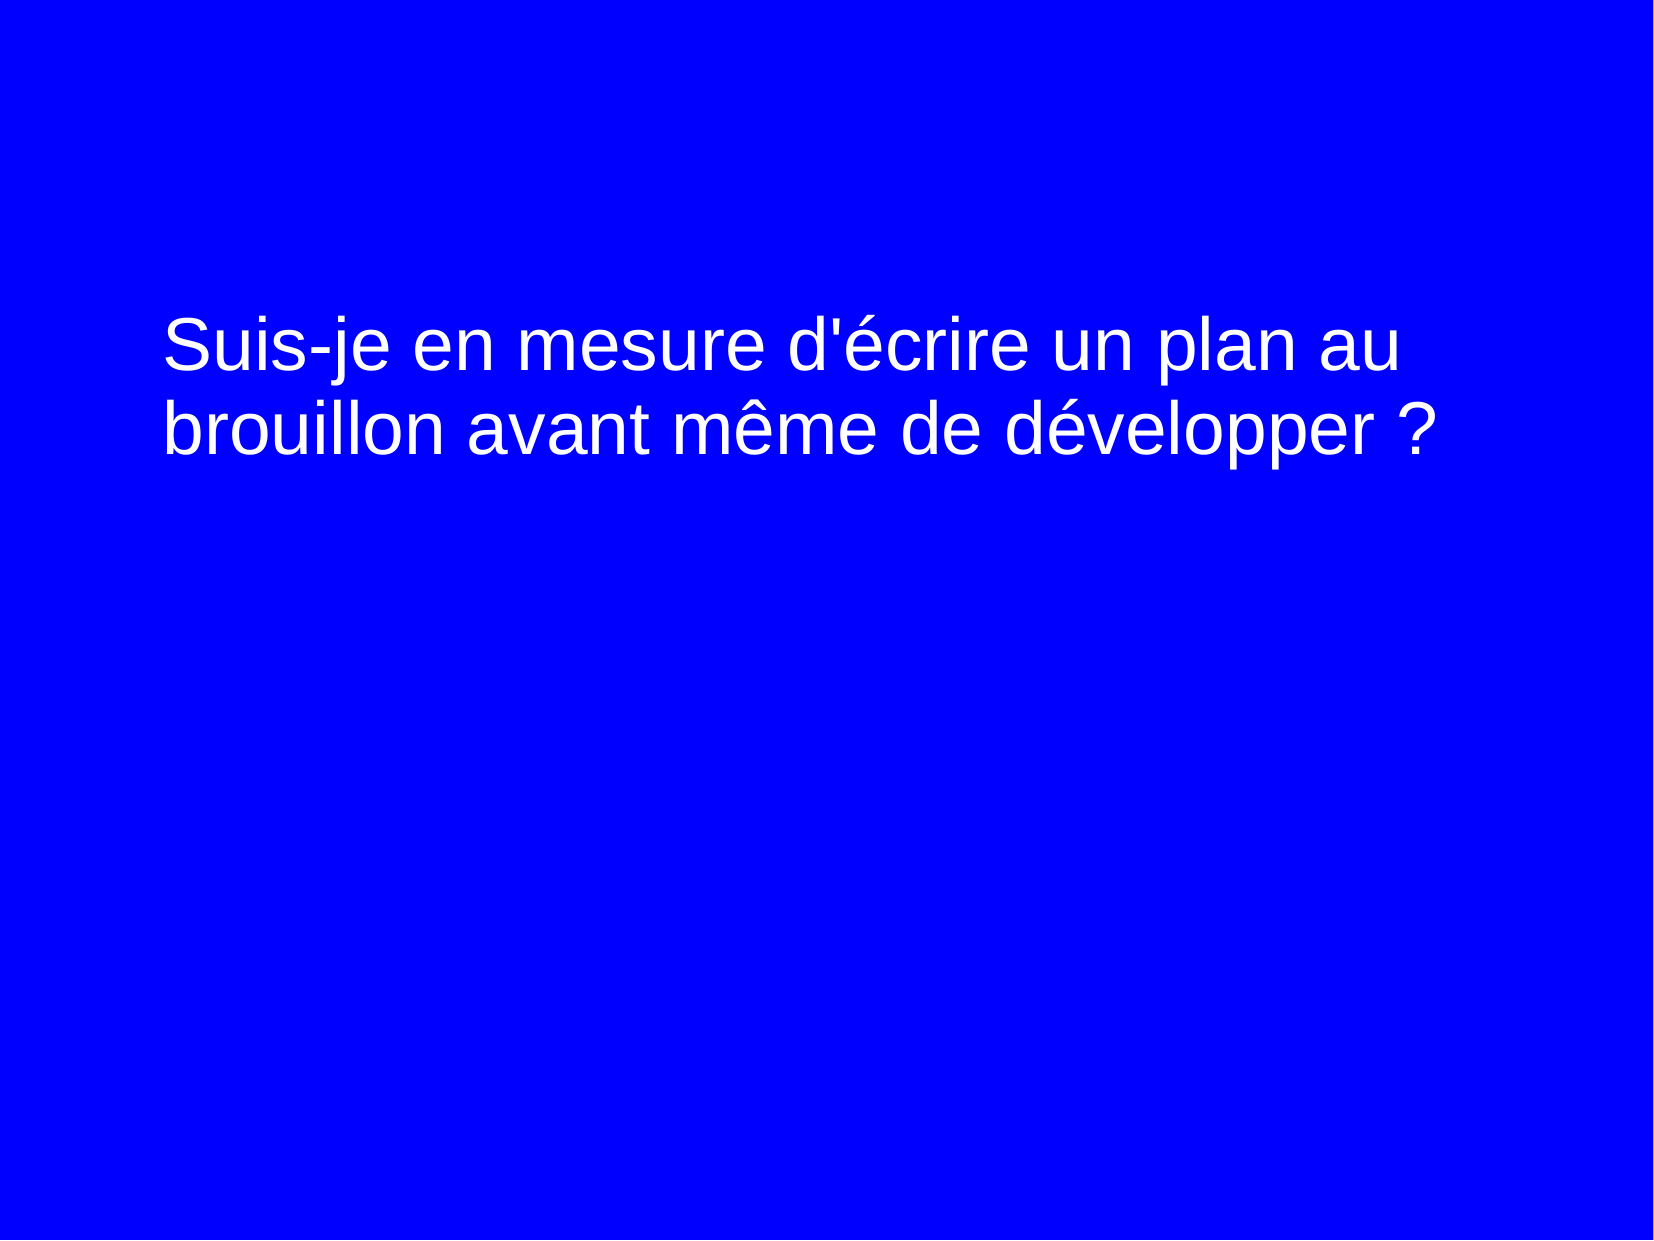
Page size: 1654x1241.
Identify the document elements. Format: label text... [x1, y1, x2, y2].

text_box Suis-je en mesure d'écrire un plan au brouillon avant même de développer ? [147, 295, 1526, 479]
